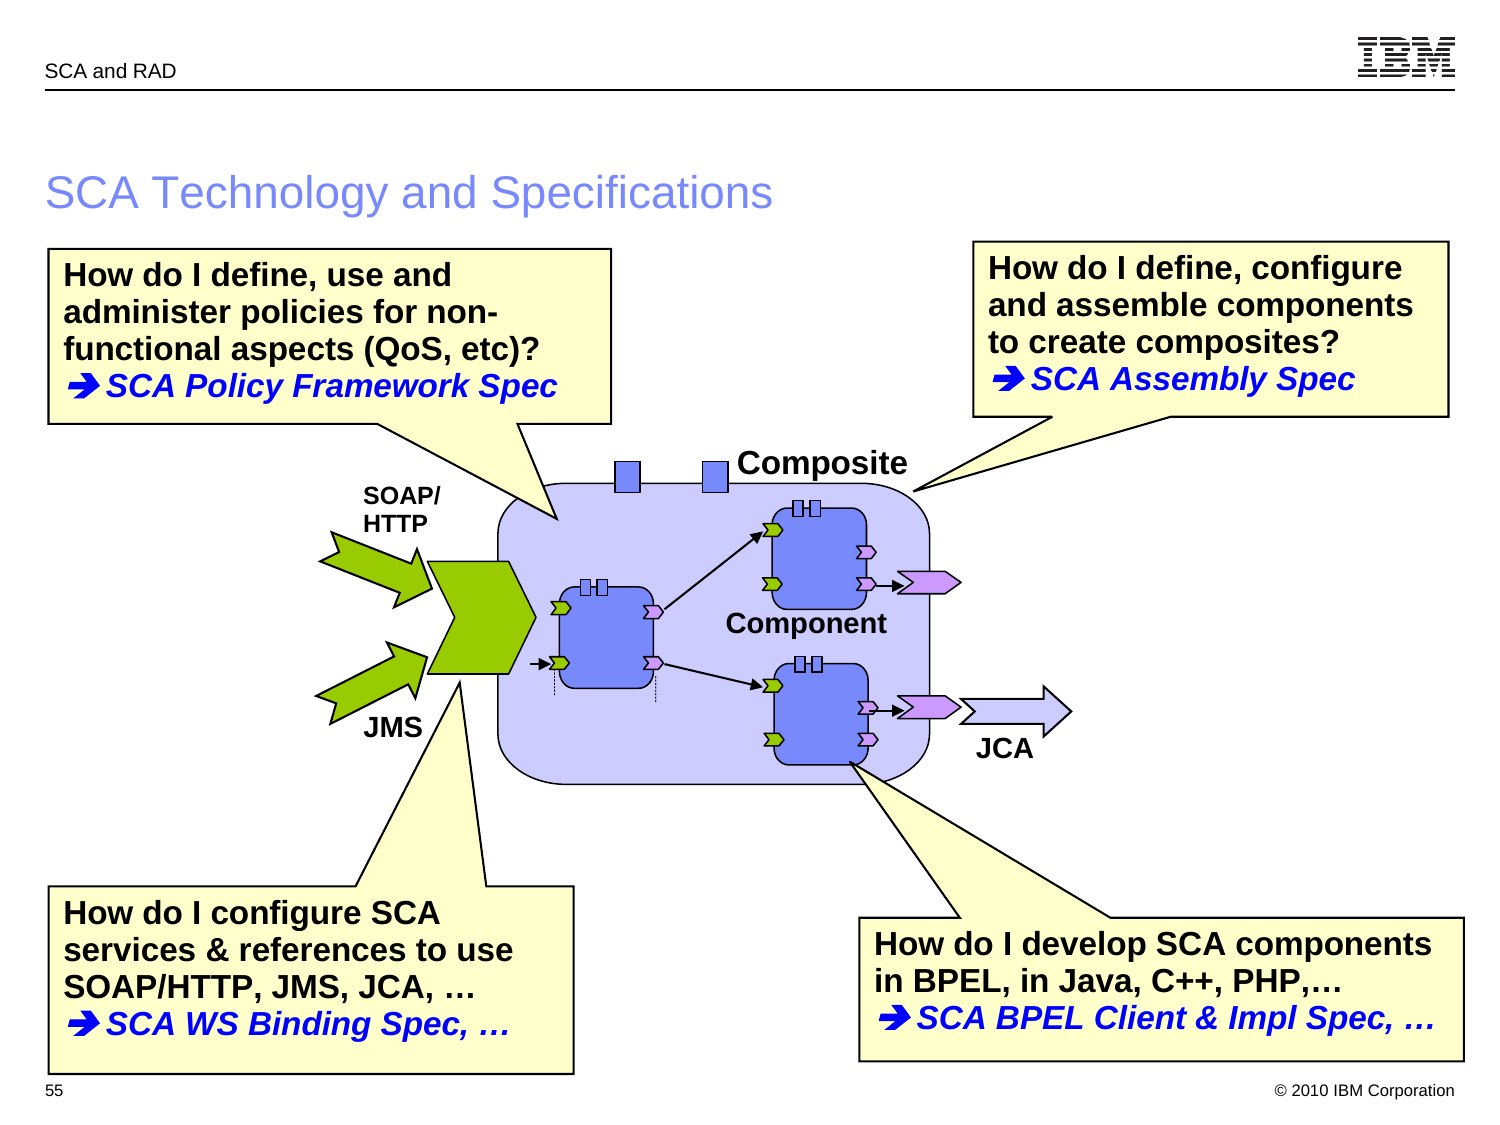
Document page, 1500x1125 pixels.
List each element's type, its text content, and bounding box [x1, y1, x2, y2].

text_box How do I define, configure and assemble components to create composites?  SCA Assembly Spec [924, 241, 1449, 489]
text_box [430, 563, 534, 673]
text_box [861, 703, 876, 713]
text_box How do I configure SCA services & references to use SOAP/HTTP, JMS, JCA, …  SCA WS Binding Spec, … [48, 682, 574, 1074]
text_box [961, 686, 1072, 732]
text_box How do I develop SCA components in BPEL, in Java, C++, PHP,…  SCA BPEL Client & Impl Spec, … [849, 761, 1464, 1062]
picture [1358, 37, 1455, 77]
text_box [316, 642, 428, 724]
text_box [902, 697, 958, 717]
text_box [860, 579, 874, 589]
text_box [497, 461, 930, 785]
text_box [320, 532, 432, 608]
text_box [903, 573, 958, 592]
text_box JMS [348, 703, 439, 752]
text_box SOAP/ HTTP [348, 473, 457, 546]
text_box Component [710, 598, 903, 648]
text_box JCA [961, 723, 1049, 773]
text_box How do I define, use and administer policies for non-functional aspects (QoS, etc)?  SCA Policy Framework Spec [48, 248, 612, 519]
text_box Composite [722, 436, 924, 489]
title SCA Technology and Specifications [29, 89, 1455, 301]
